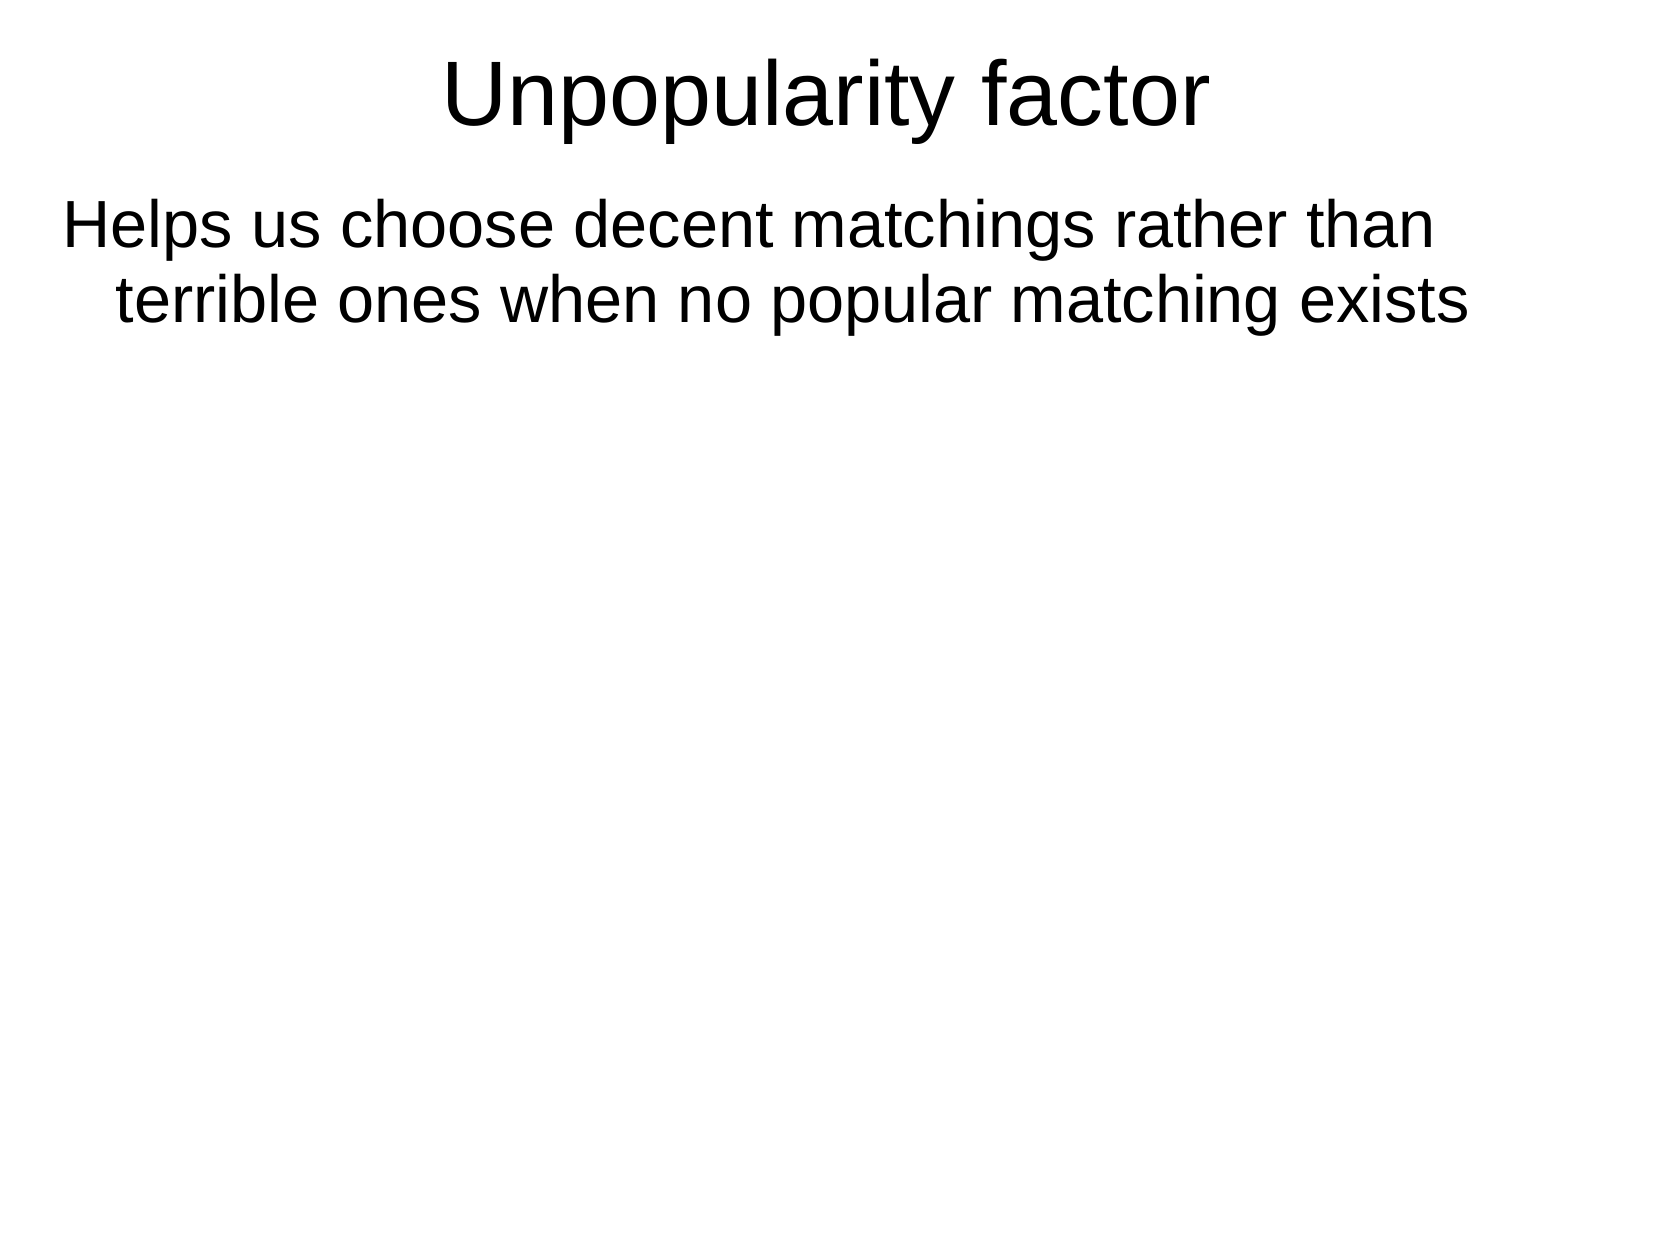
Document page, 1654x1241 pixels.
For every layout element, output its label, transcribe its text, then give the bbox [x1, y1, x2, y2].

list Helps us choose decent matchings rather than terrible ones when no popular matching exists [45, 187, 1609, 1226]
title Unpopularity factor [0, 7, 1654, 181]
